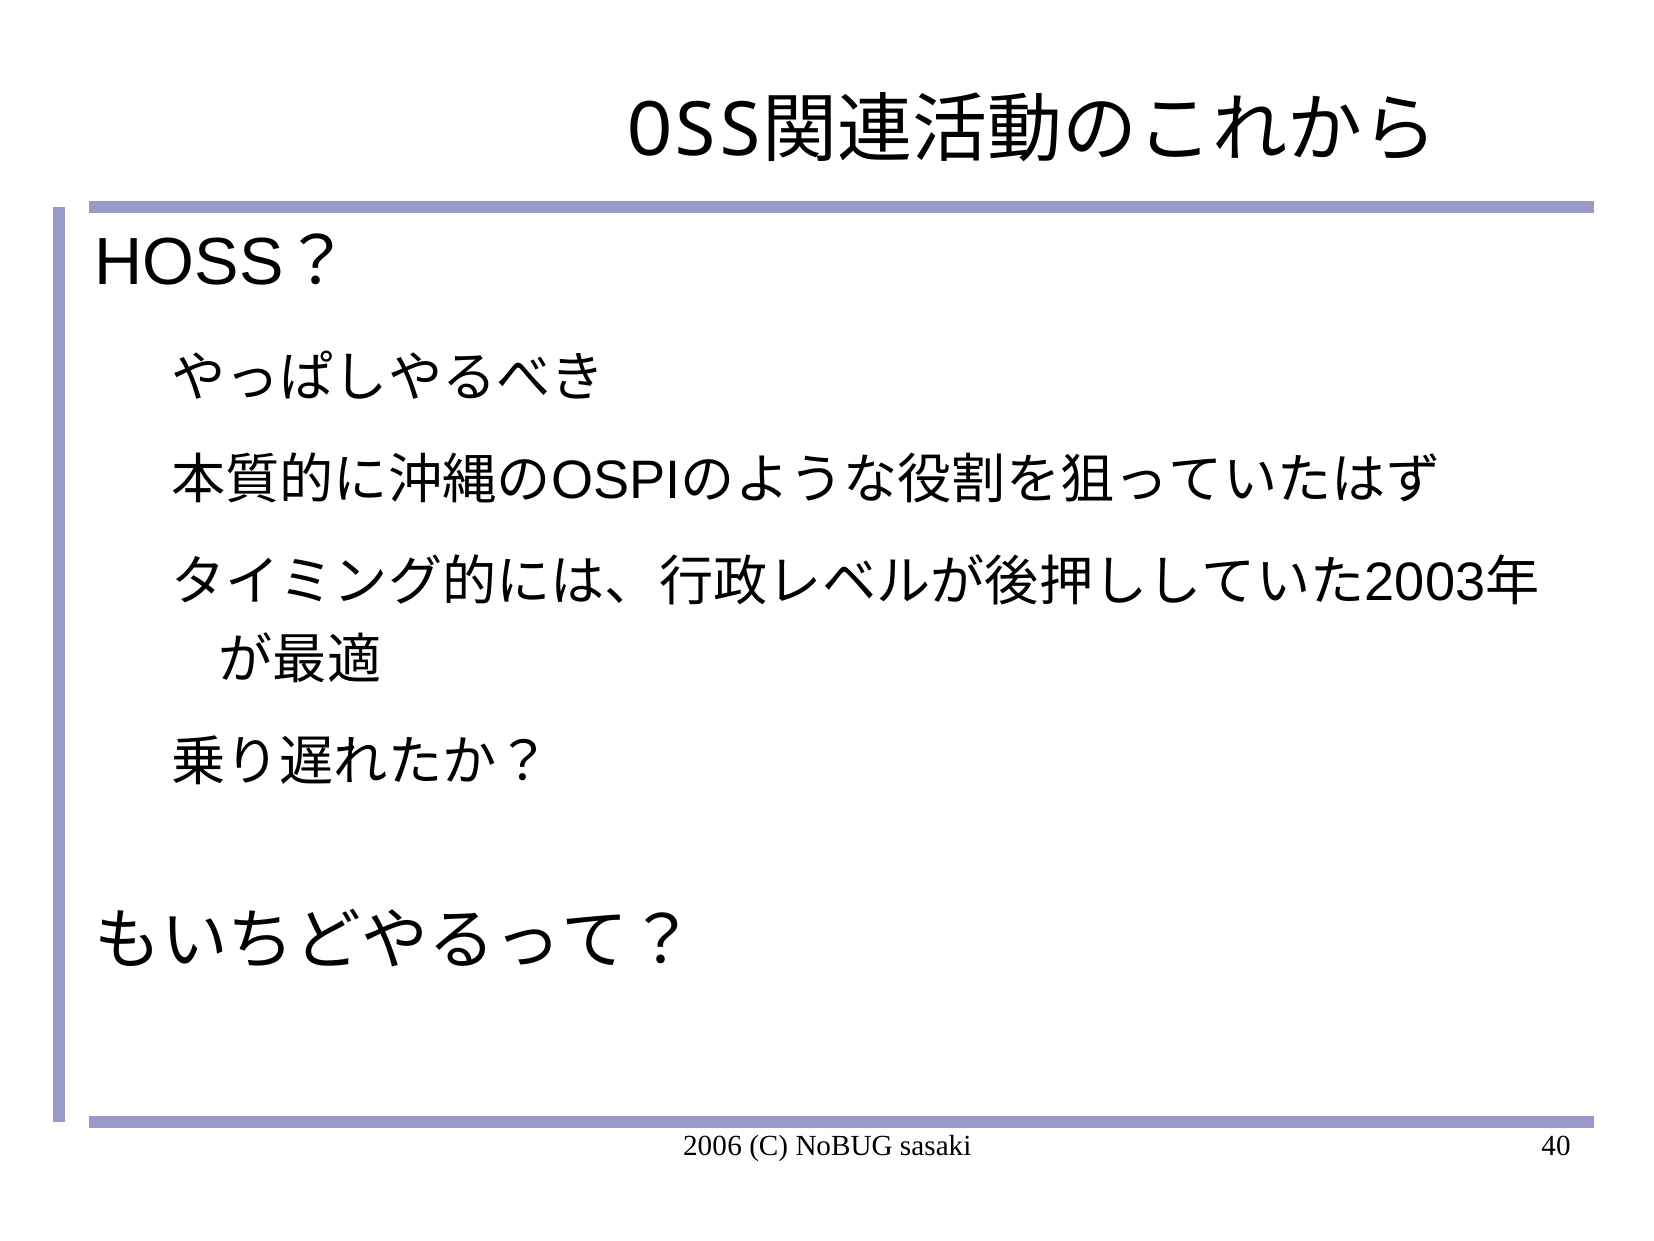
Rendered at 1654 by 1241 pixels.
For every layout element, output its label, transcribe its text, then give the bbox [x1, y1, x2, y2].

list HOSS？ やっぱしやるべき 本質的に沖縄のOSPIのような役割を狙っていたはず タイミング的には、行政レベルが後押ししていた2003年が最適 乗り遅れたか？ もいちどやるって？ [76, 206, 1565, 1123]
title OSS関連活動のこれから [501, 59, 1563, 187]
